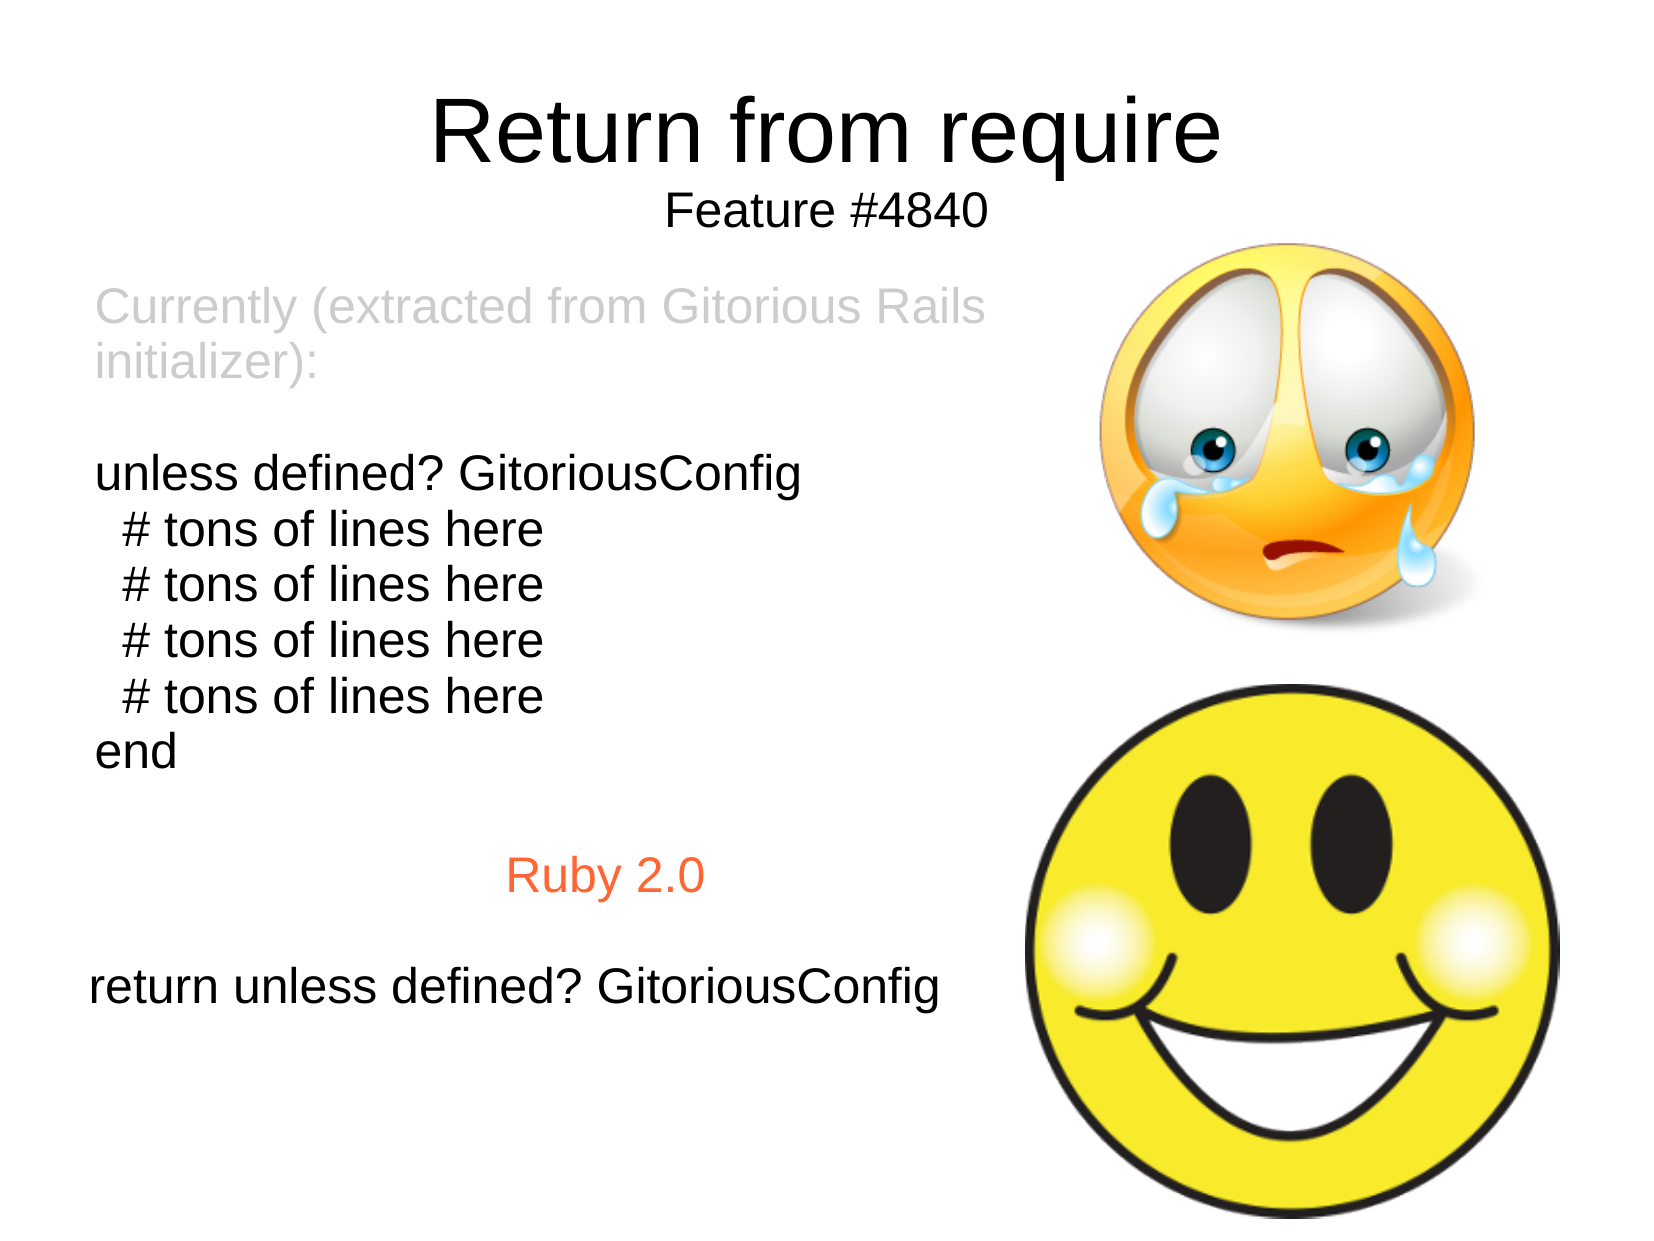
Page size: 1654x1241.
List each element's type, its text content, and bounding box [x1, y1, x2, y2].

picture [1025, 684, 1560, 1219]
title Return from require Feature #4840 [82, 55, 1571, 263]
text_box Ruby 2.0 return unless defined? GitoriousConfig [88, 739, 1025, 1123]
picture [1094, 236, 1495, 637]
subtitle Currently (extracted from Gitorious Rails initializer): unless defined? GitoriousConfig # tons of lines here # tons of lines here # tons of lines here # tons of lines here end [94, 277, 1099, 739]
